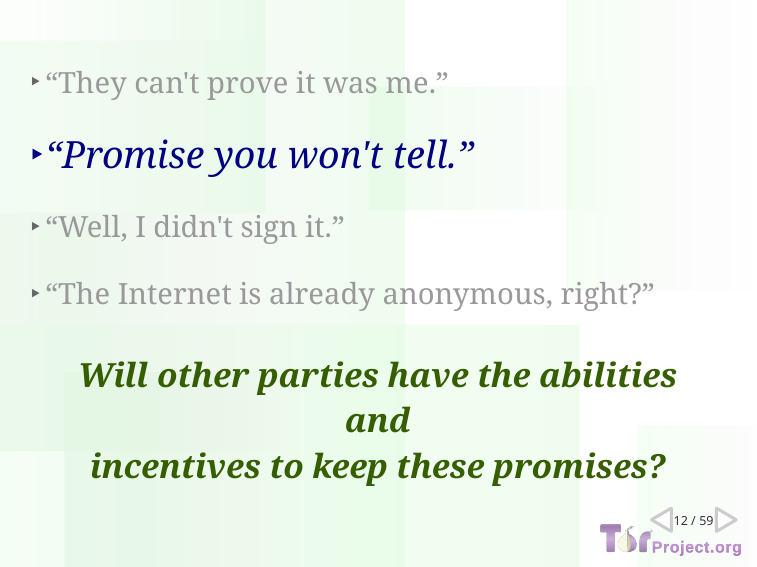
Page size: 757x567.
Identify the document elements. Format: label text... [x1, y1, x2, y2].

text_box Will other parties have the abilities and incentives to keep these promises? [0, 376, 756, 468]
picture [0, 0, 757, 567]
picture [500, 468, 507, 476]
picture [289, 468, 297, 476]
picture [374, 468, 381, 476]
picture [537, 468, 545, 476]
text_box “They can't prove it was me.” “Promise you won't tell.” “Well, I didn't sign it.” “The Internet is already anonymous, right?” [0, 0, 756, 376]
